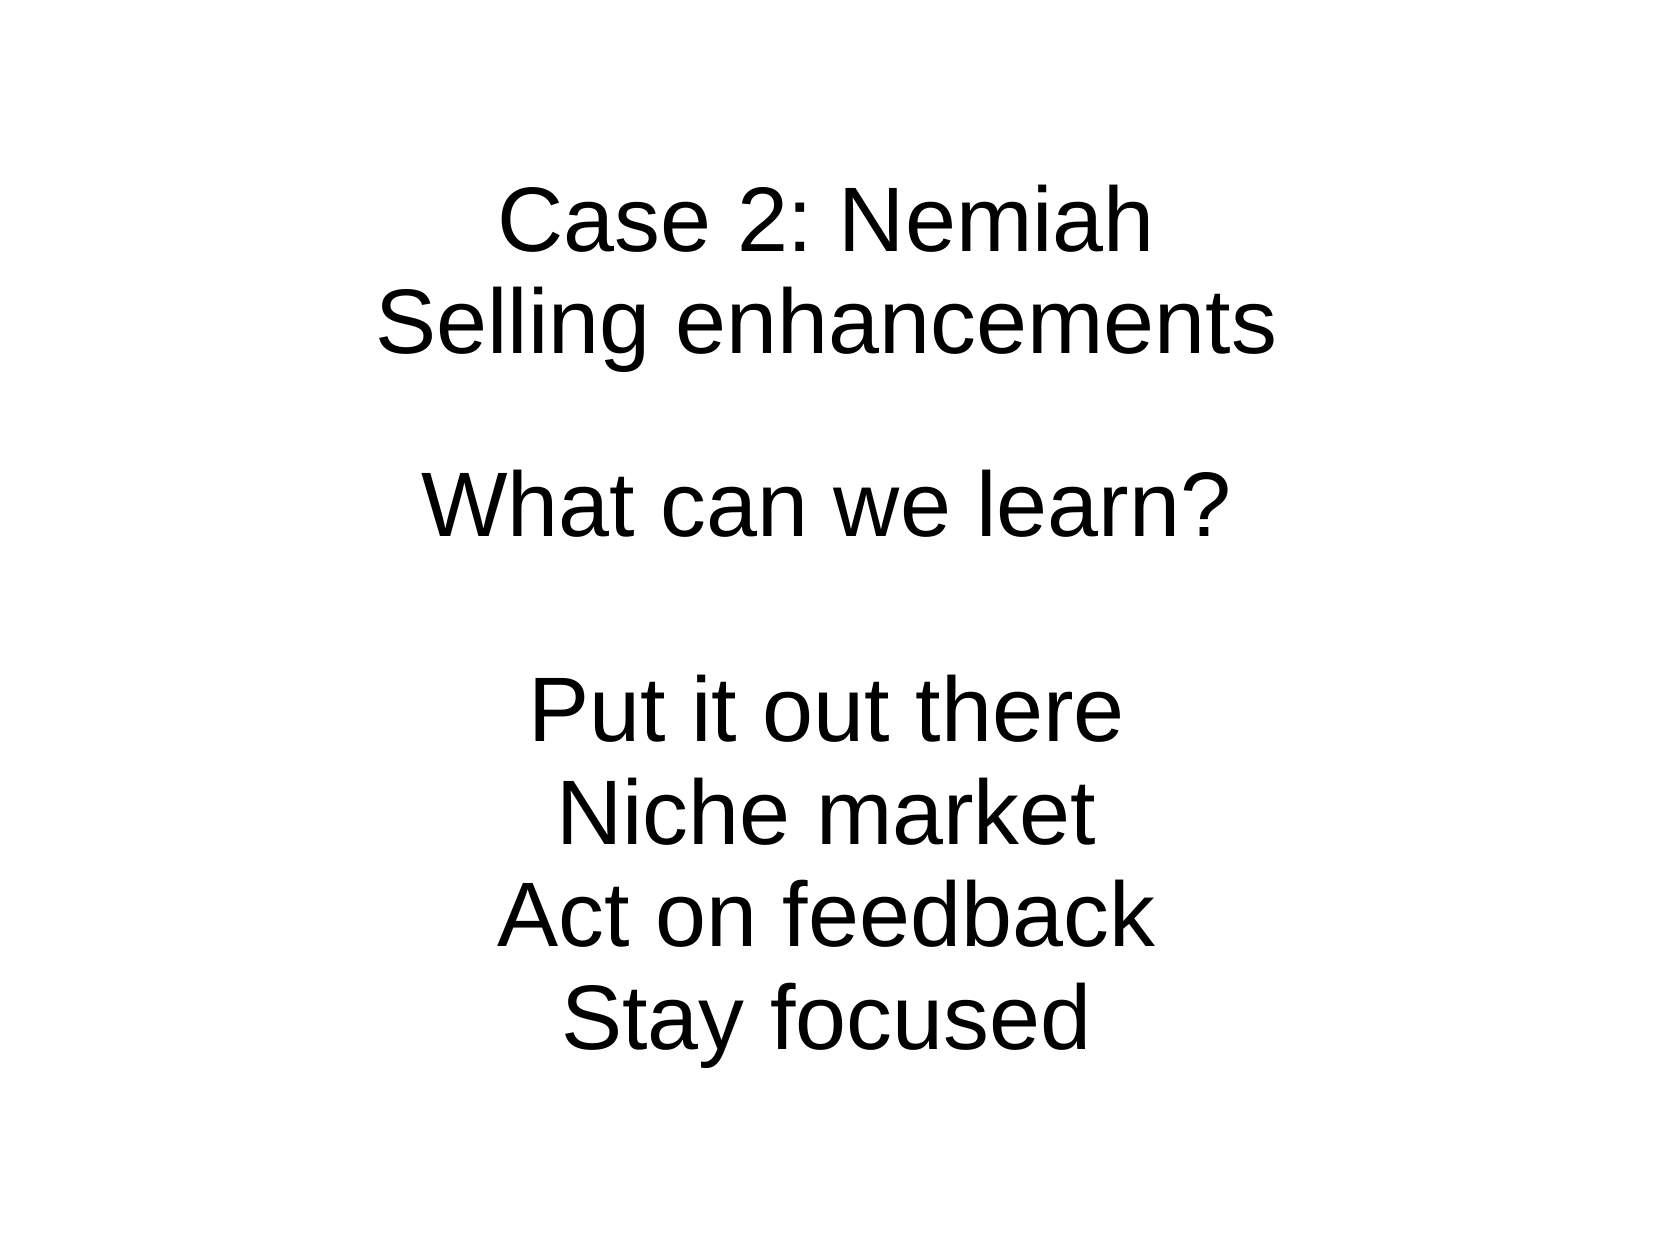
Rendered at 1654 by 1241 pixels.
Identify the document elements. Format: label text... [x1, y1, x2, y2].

title What can we learn? Put it out there Niche market Act on feedback Stay focused [82, 453, 1571, 1069]
title Case 2: Nemiah Selling enhancements [82, 167, 1571, 375]
